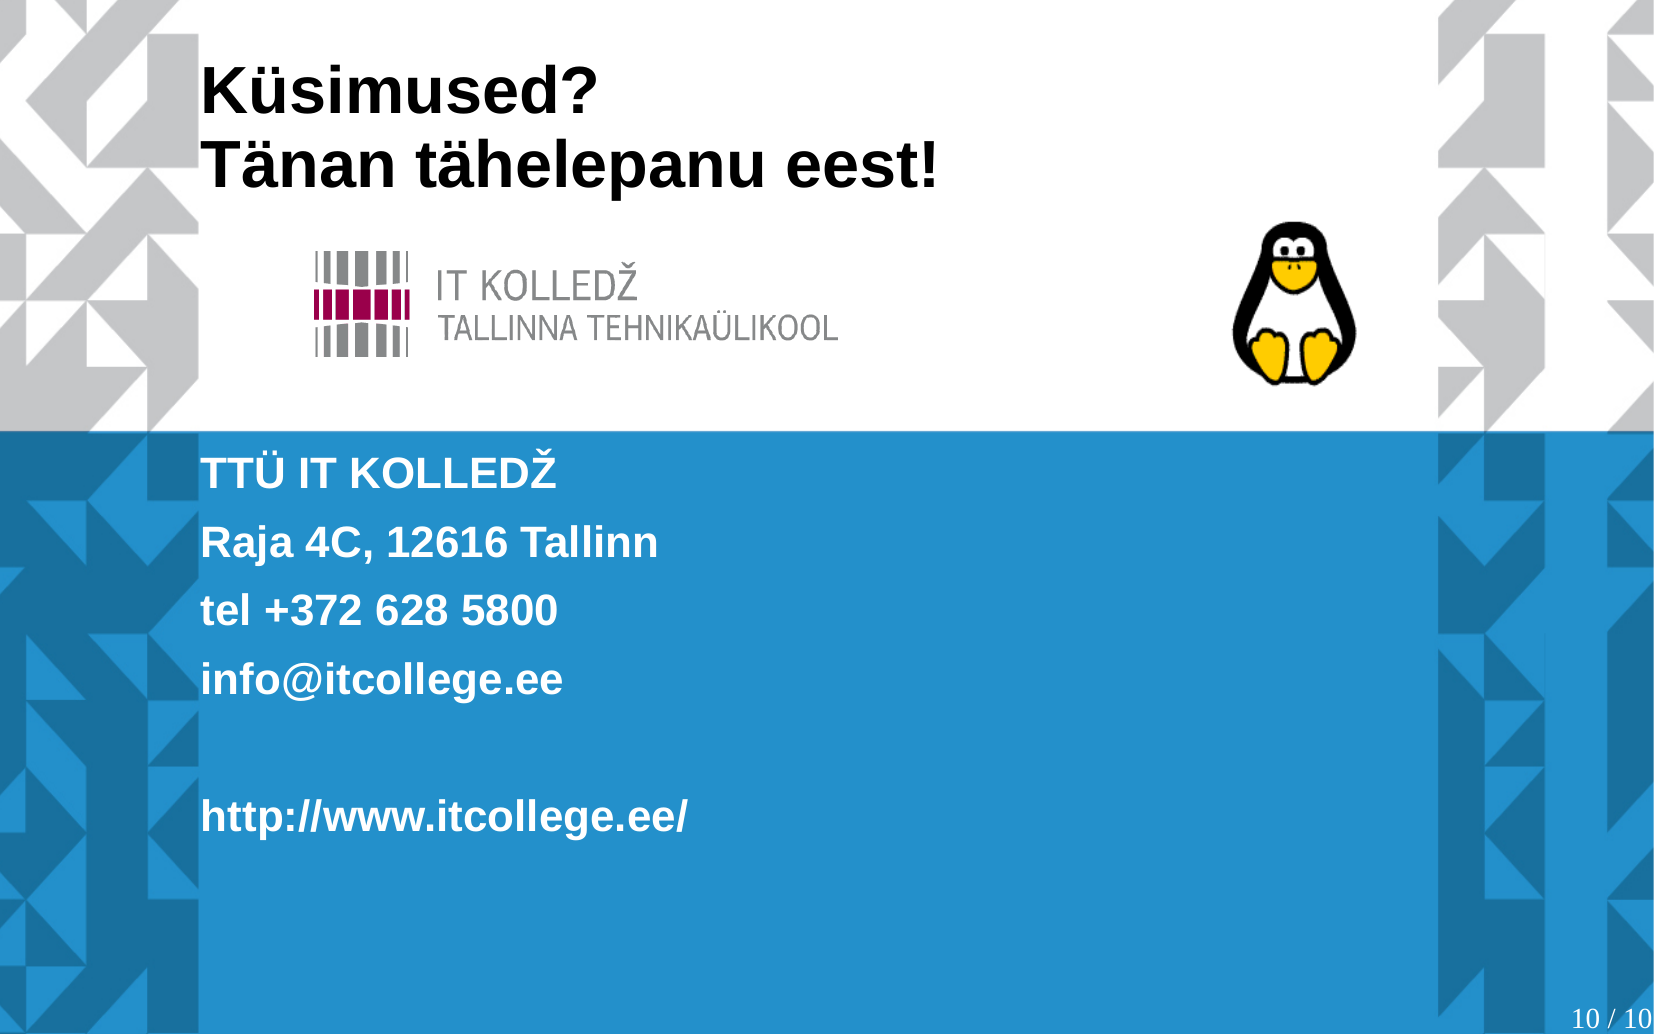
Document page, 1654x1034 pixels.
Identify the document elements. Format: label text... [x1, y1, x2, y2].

picture [0, 0, 1654, 1034]
title Küsimused? Tänan tähelepanu eest! [200, 41, 1170, 214]
list TTÜ IT KOLLEDŽ Raja 4C, 12616 Tallinn tel +372 628 5800 info@itcollege.ee http://www.itcollege.ee/ [200, 448, 1430, 842]
